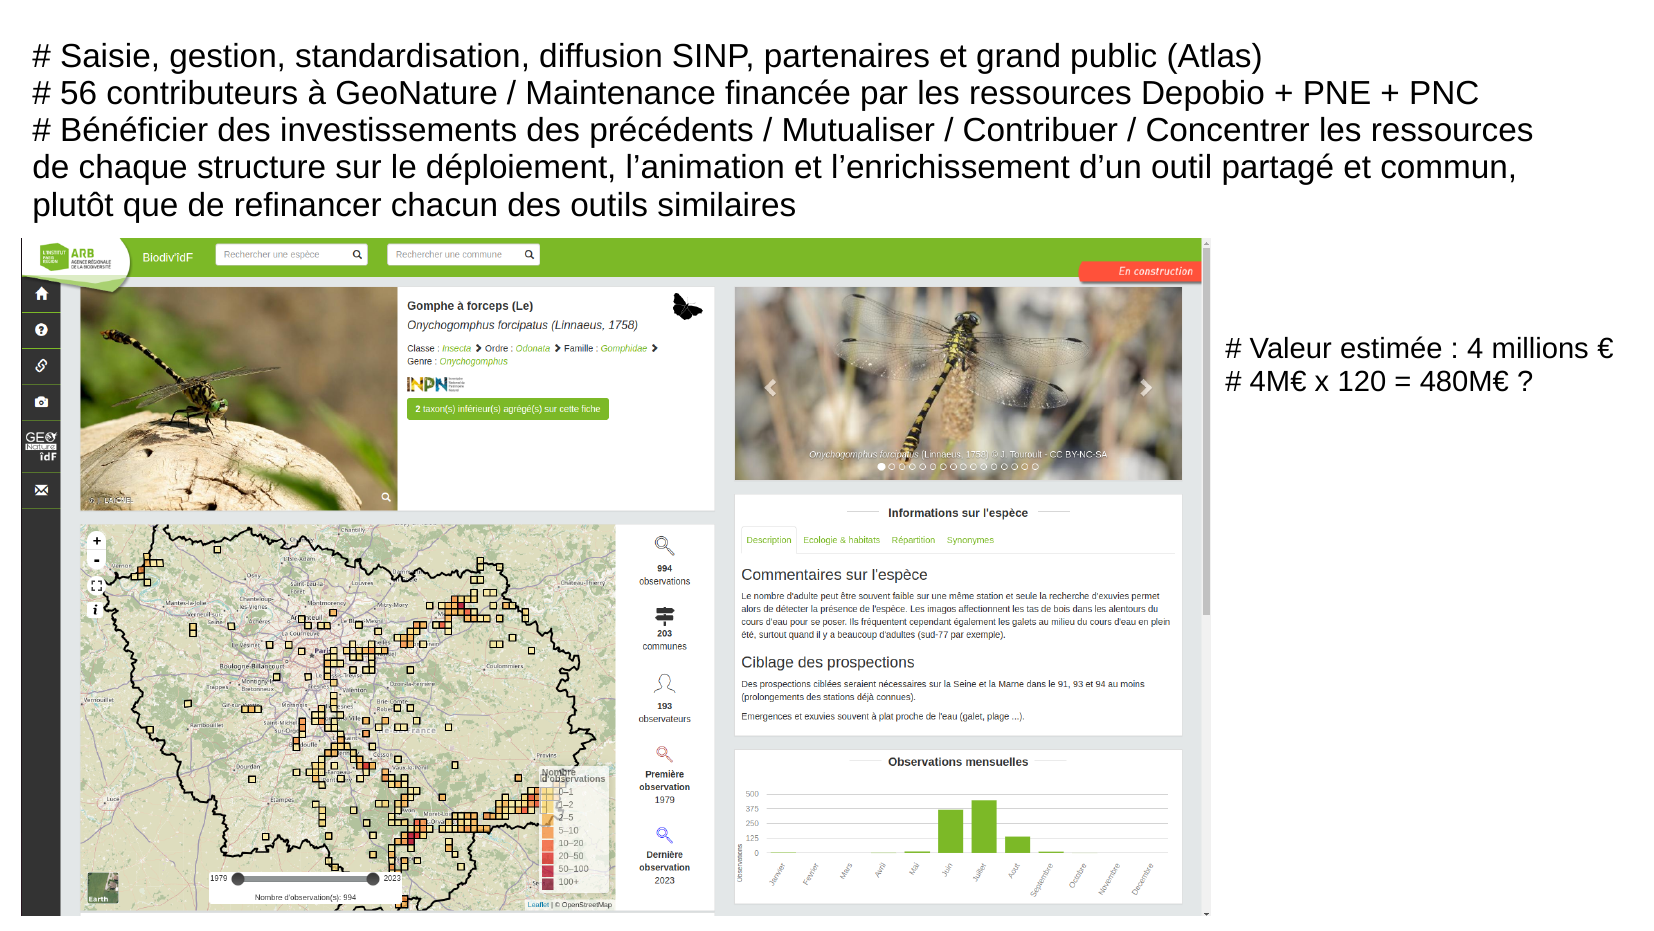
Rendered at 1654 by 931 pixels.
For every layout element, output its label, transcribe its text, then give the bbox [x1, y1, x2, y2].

picture [21, 238, 1211, 916]
text_box # Valeur estimée : 4 millions € # 4M€ x 120 = 480M€ ? [1211, 324, 1654, 414]
text_box # Saisie, gestion, standardisation, diffusion SINP, partenaires et grand public (Atlas) # 56 contributeurs à GeoNature / Maintenance financée par les ressources Depobio + PNE + PNC # Bénéficier des investissements des précédents / Mutualiser / Contribuer / Concentrer les ressources de chaque structure sur le déploiement, l’animation et l’enrichissement d’un outil partagé et commun, plutôt que de refinancer chacun des outils similaires [17, 30, 1554, 231]
